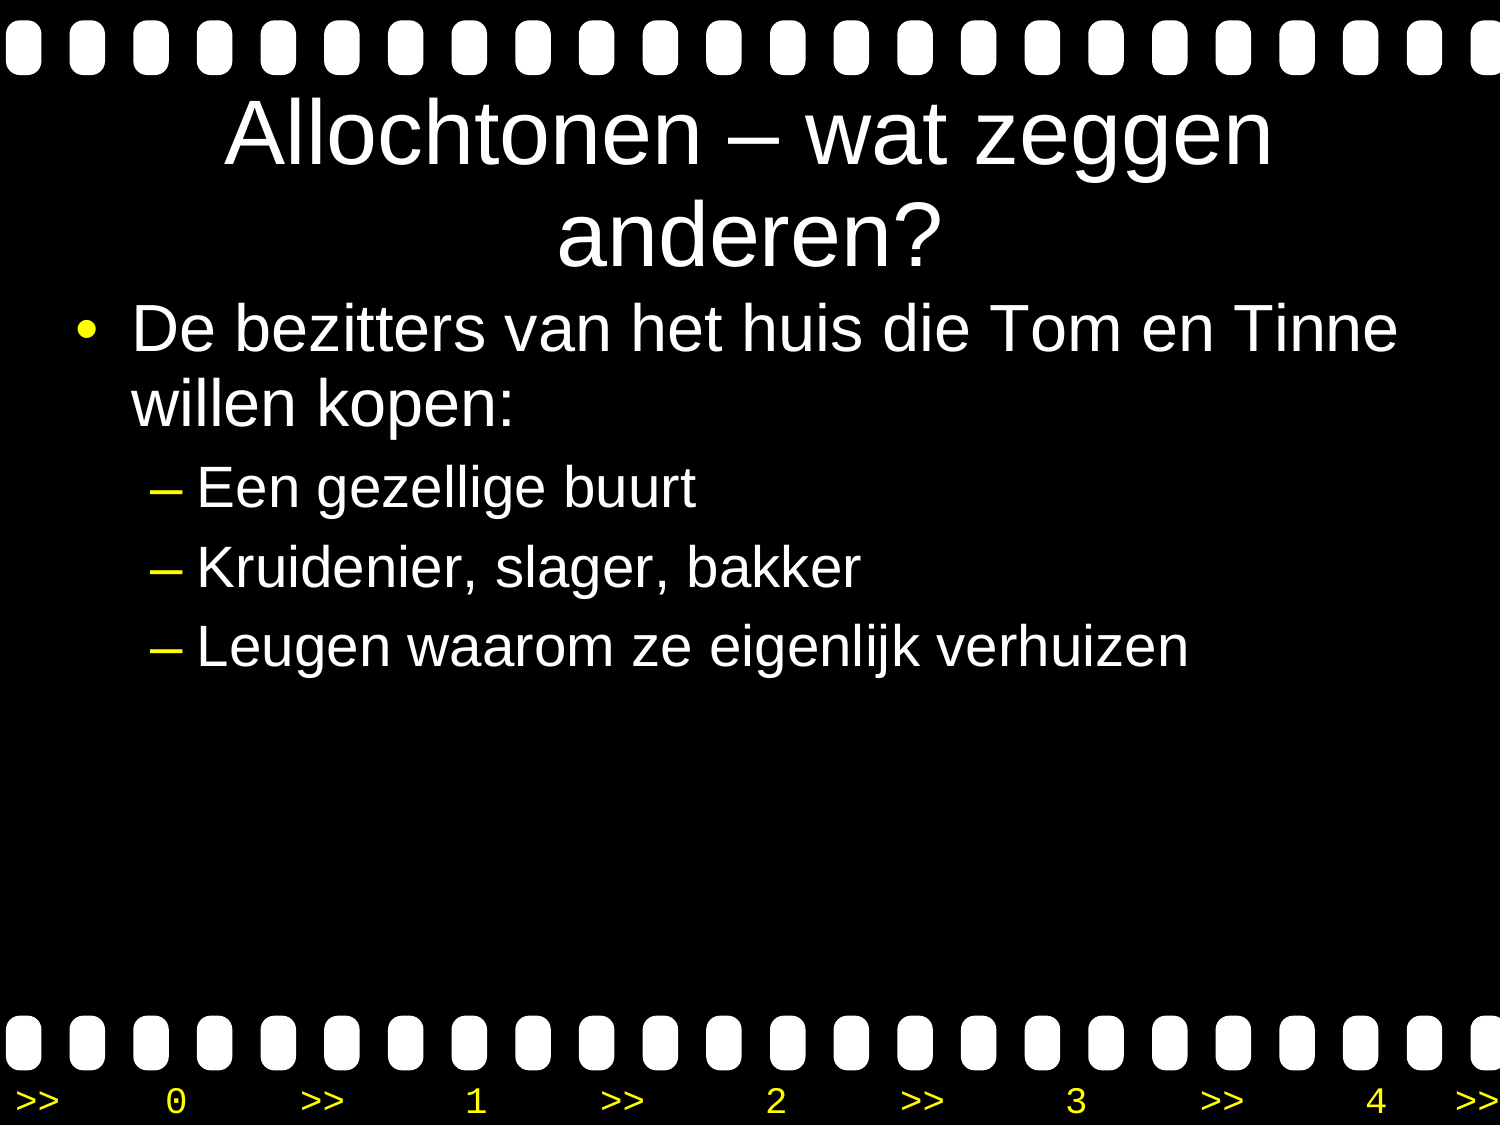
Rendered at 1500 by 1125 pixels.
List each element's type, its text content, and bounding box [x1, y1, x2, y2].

list De bezitters van het huis die Tom en Tinne willen kopen: Een gezellige buurt Kruidenier, slager, bakker Leugen waarom ze eigenlijk verhuizen [75, 290, 1426, 1019]
title Allochtonen – wat zeggen anderen? [75, 78, 1426, 290]
